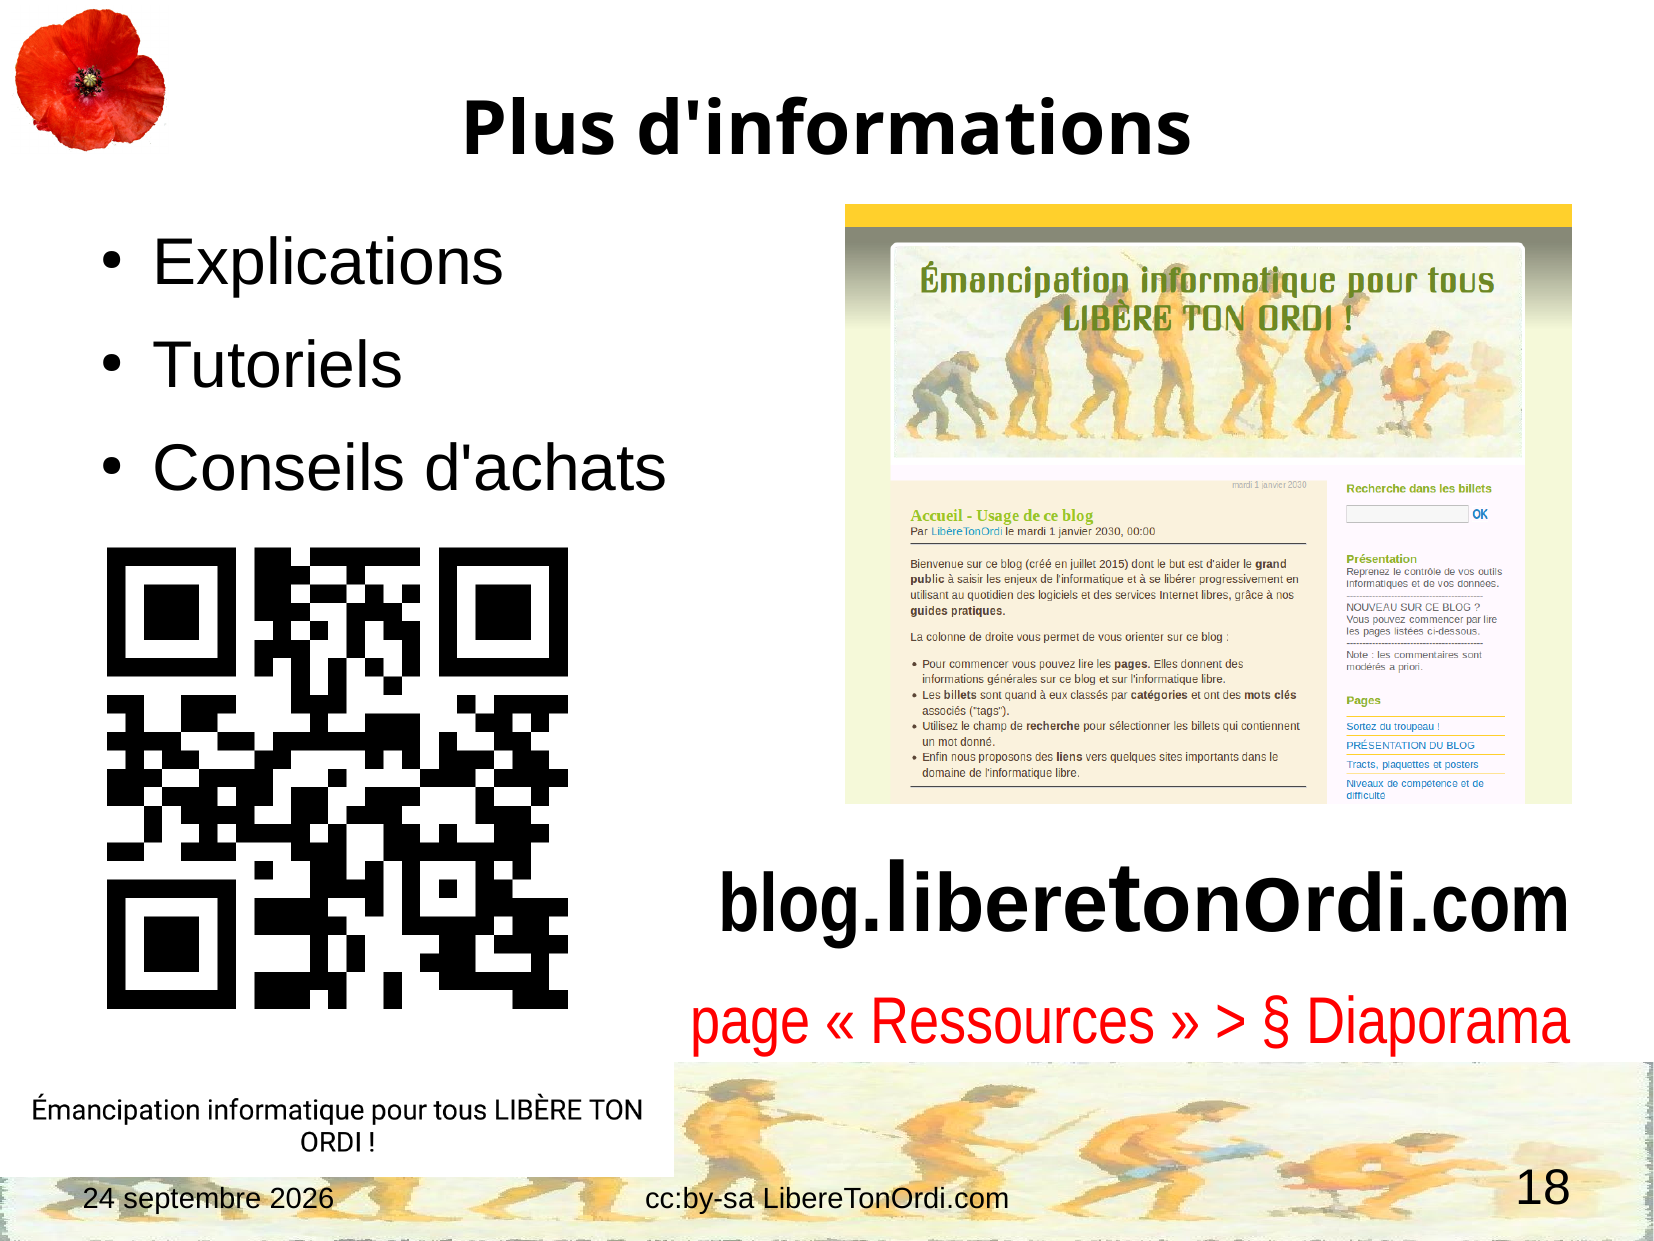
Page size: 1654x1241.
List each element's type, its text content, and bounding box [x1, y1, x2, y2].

list Explications Tutoriels Conseils d'achats blog.liberetonordi.com page « Ressources » > § Diaporama [82, 224, 1571, 1063]
picture [0, 507, 1654, 1241]
title Plus d'informations [82, 49, 1571, 201]
picture [845, 204, 1572, 804]
picture [11, 5, 169, 154]
